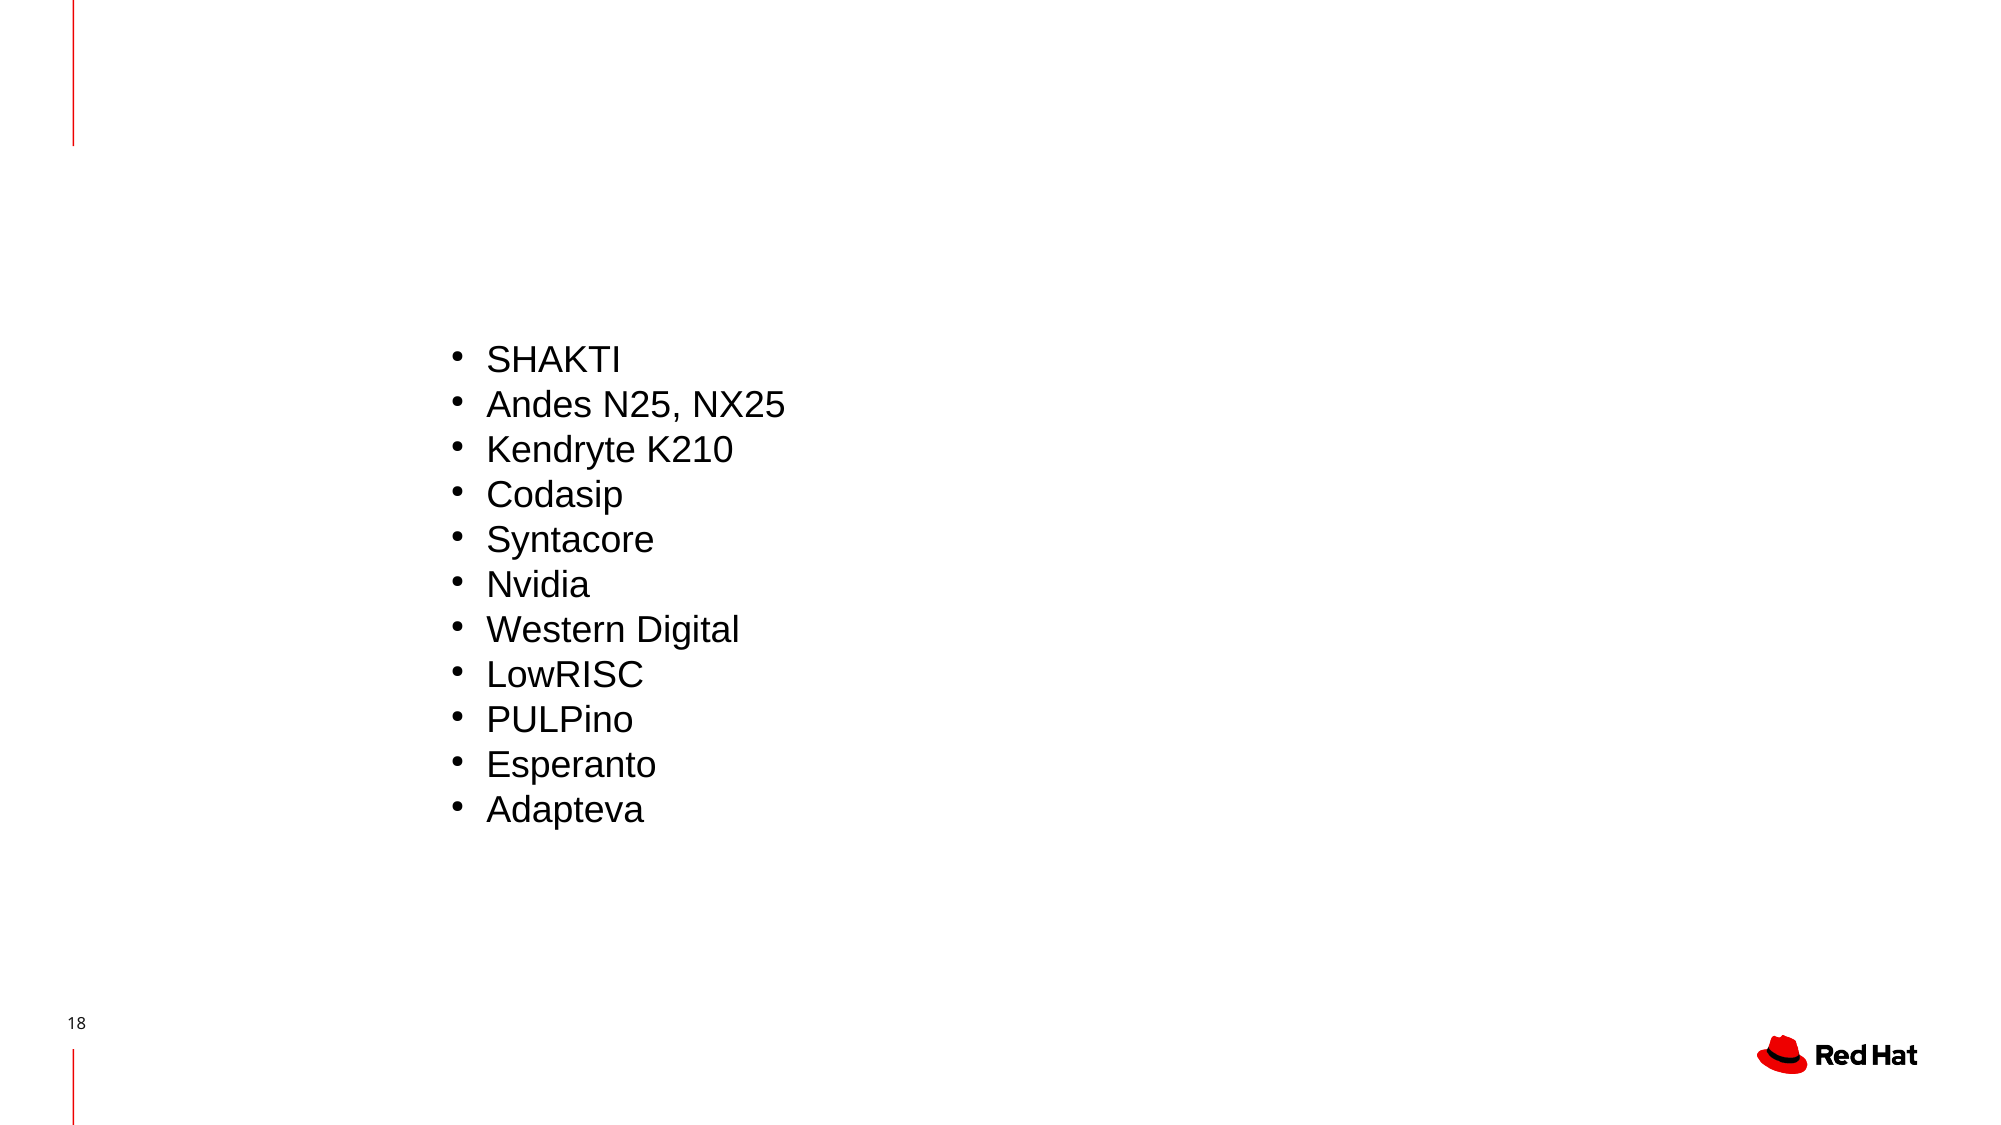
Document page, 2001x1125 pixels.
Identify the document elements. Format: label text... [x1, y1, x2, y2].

text_box SHAKTI Andes N25, NX25 Kendryte K210 Codasip Syntacore Nvidia Western Digital LowRISC PULPino Esperanto Adapteva [436, 327, 1714, 838]
picture [1757, 1035, 1918, 1074]
